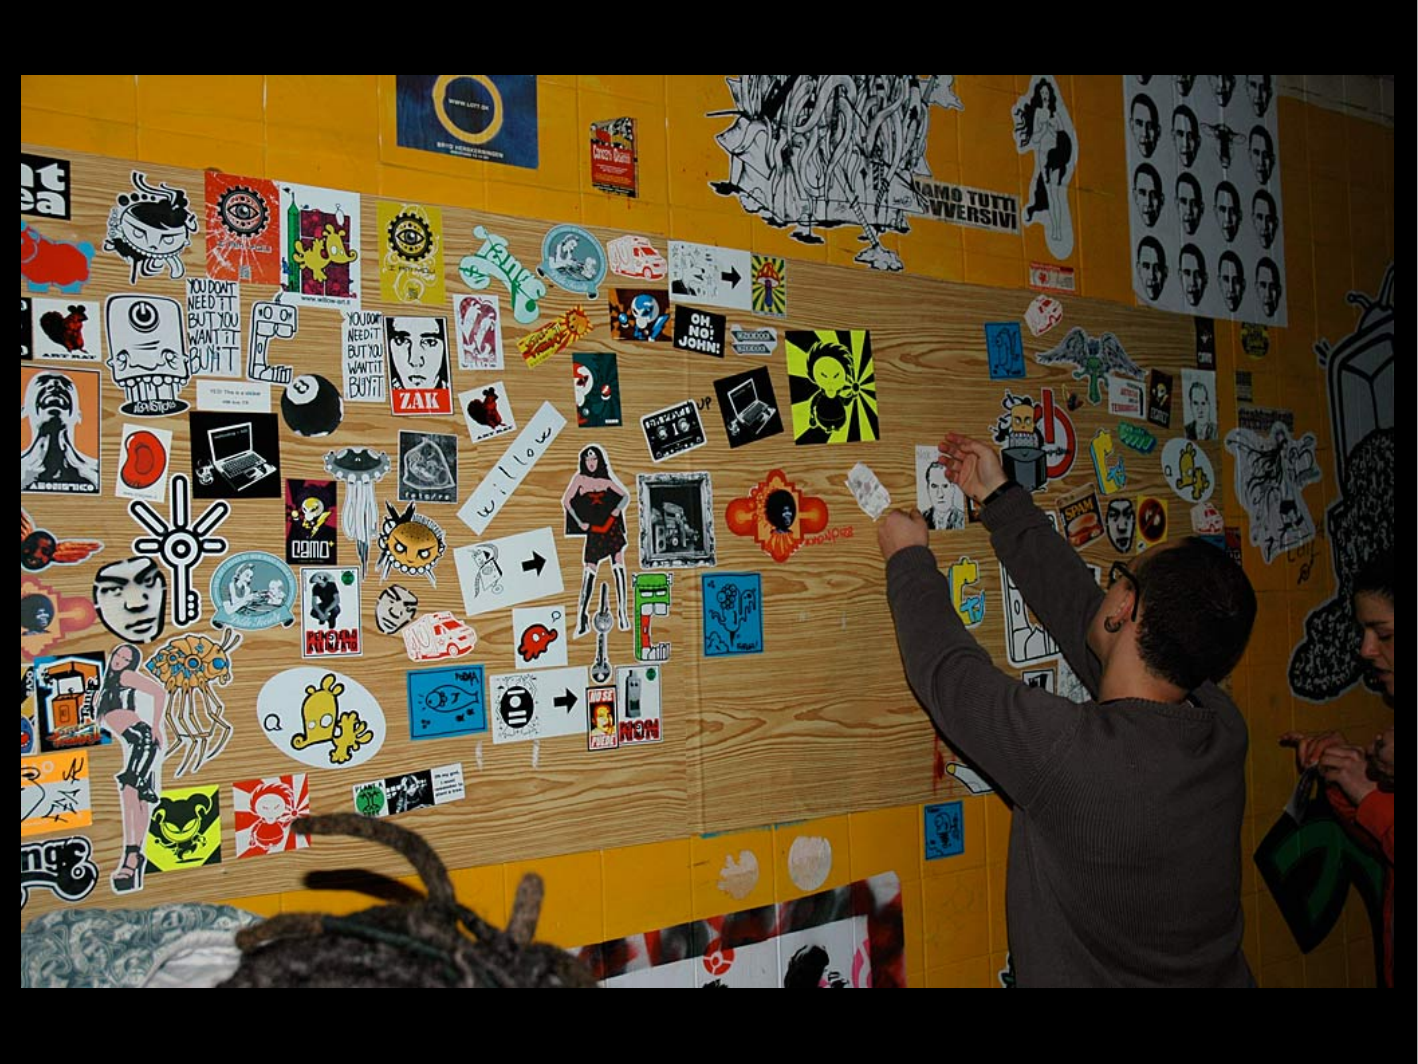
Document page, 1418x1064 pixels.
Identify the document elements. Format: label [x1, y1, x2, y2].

picture [21, 75, 1394, 988]
